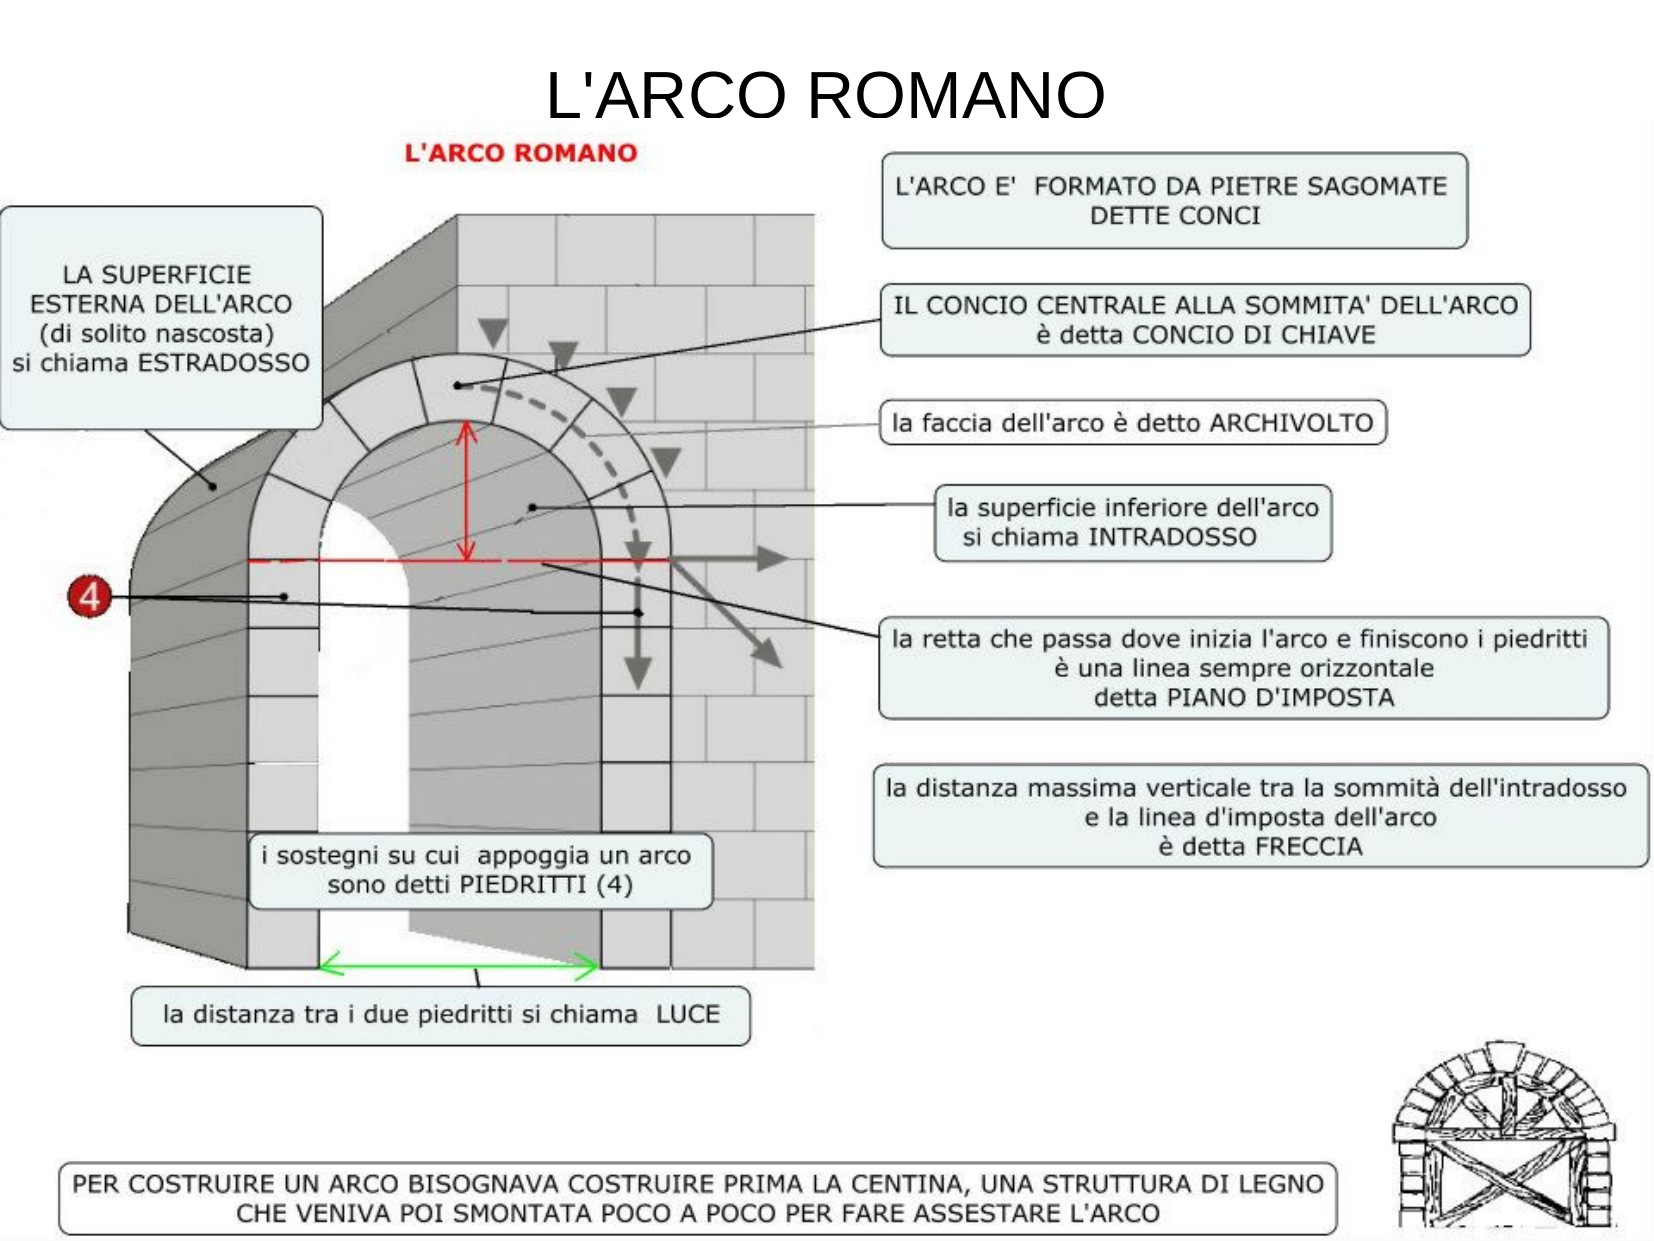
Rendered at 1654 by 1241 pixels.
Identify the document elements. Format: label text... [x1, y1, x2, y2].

picture [0, 118, 1654, 1241]
title L'ARCO ROMANO [82, 49, 1571, 118]
